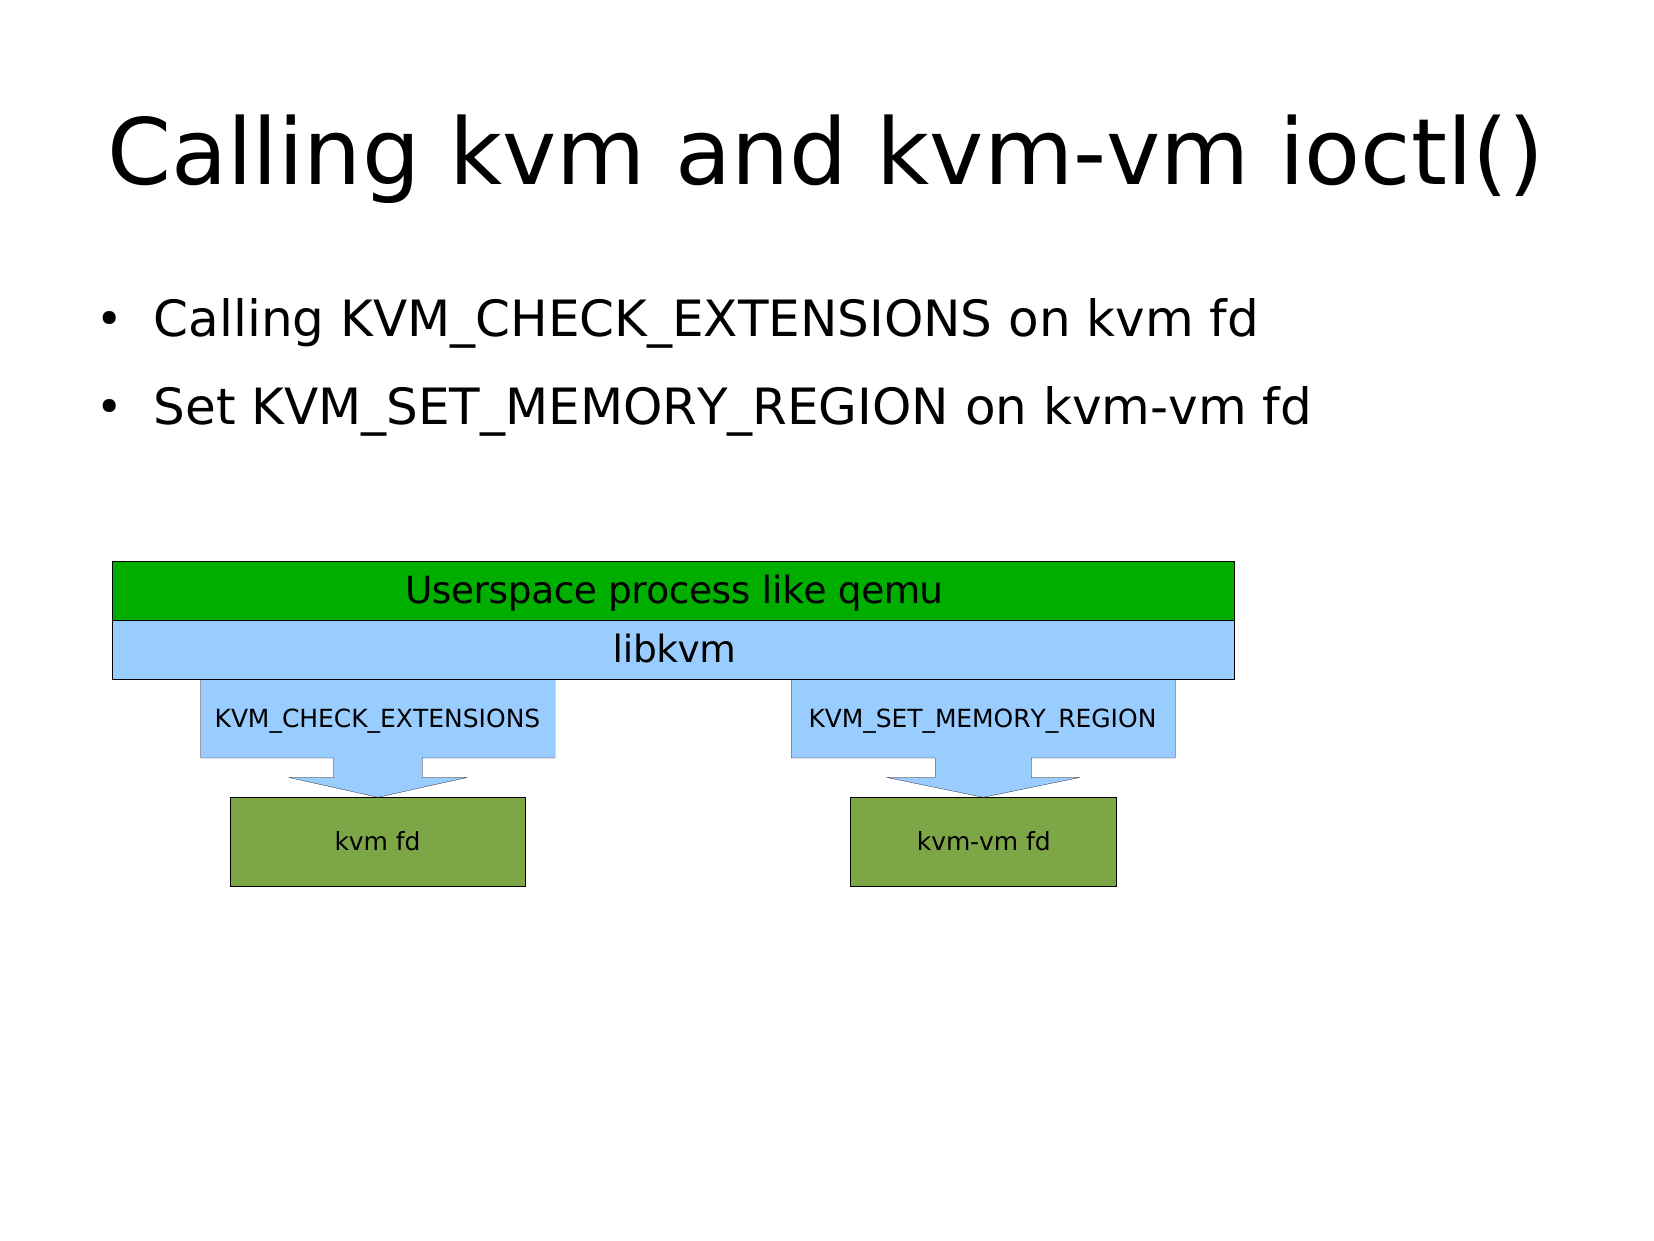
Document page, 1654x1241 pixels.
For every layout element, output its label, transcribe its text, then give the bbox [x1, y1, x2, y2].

list Calling KVM_CHECK_EXTENSIONS on kvm fd Set KVM_SET_MEMORY_REGION on kvm-vm fd [82, 290, 1571, 502]
title Calling kvm and kvm-vm ioctl() [82, 56, 1571, 250]
chart [82, 531, 1571, 922]
